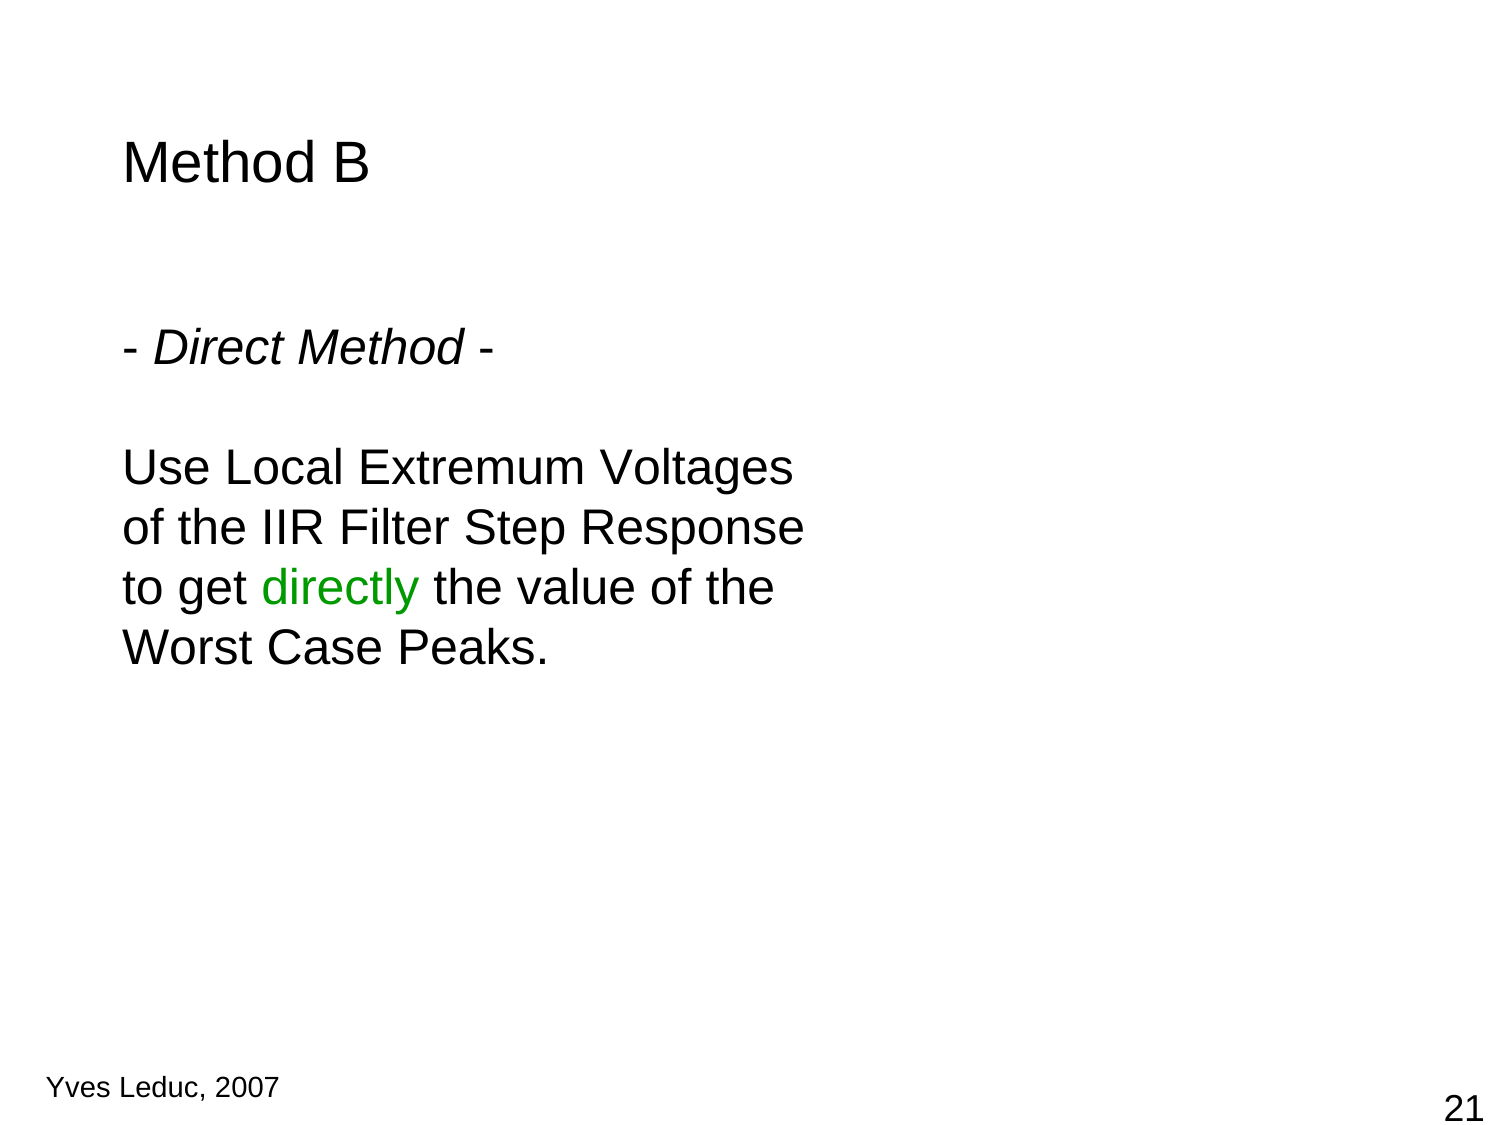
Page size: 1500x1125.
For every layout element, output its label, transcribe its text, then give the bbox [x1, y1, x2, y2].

text_box Method B - Direct Method - Use Local Extremum Voltages of the IIR Filter Step Response to get directly the value of the Worst Case Peaks. [107, 116, 821, 683]
